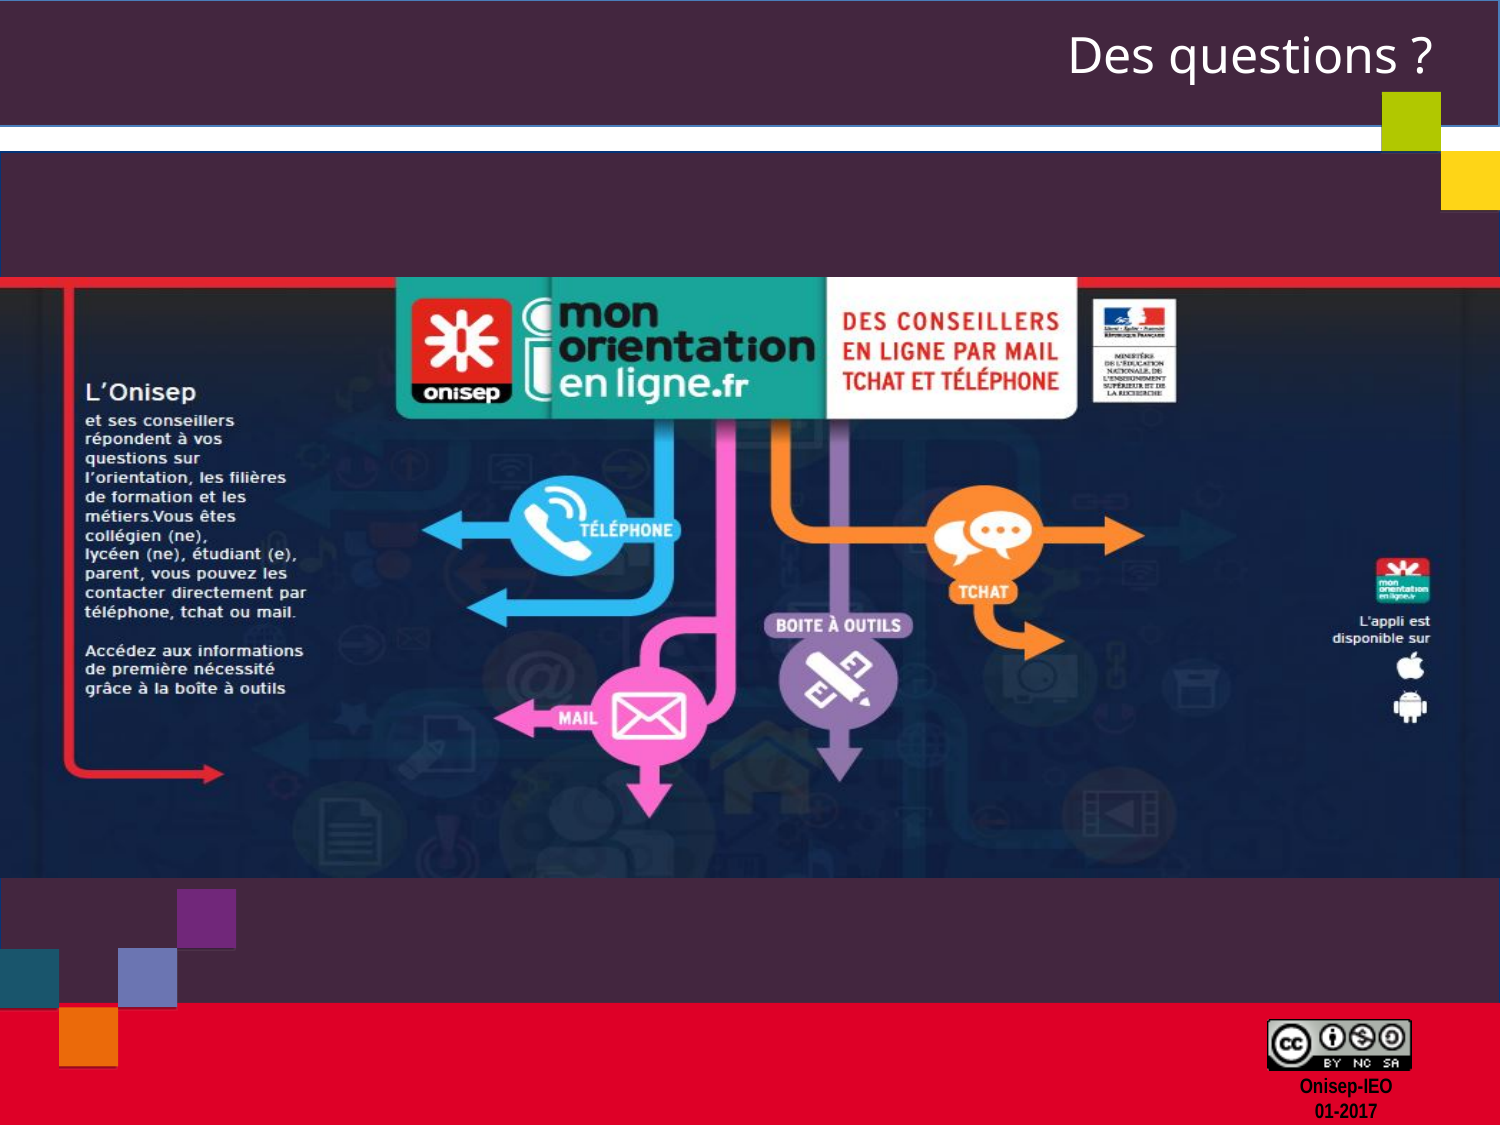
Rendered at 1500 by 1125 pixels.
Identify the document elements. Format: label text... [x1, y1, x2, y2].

text_box Onisep-IEO 01-2017 [1259, 1065, 1434, 1125]
picture [0, 0, 1500, 127]
picture [0, 277, 1500, 878]
picture [1267, 1019, 1412, 1065]
text_box [0, 878, 1500, 1125]
text_box Des questions ? [722, 16, 1462, 91]
text_box [0, 91, 1500, 277]
